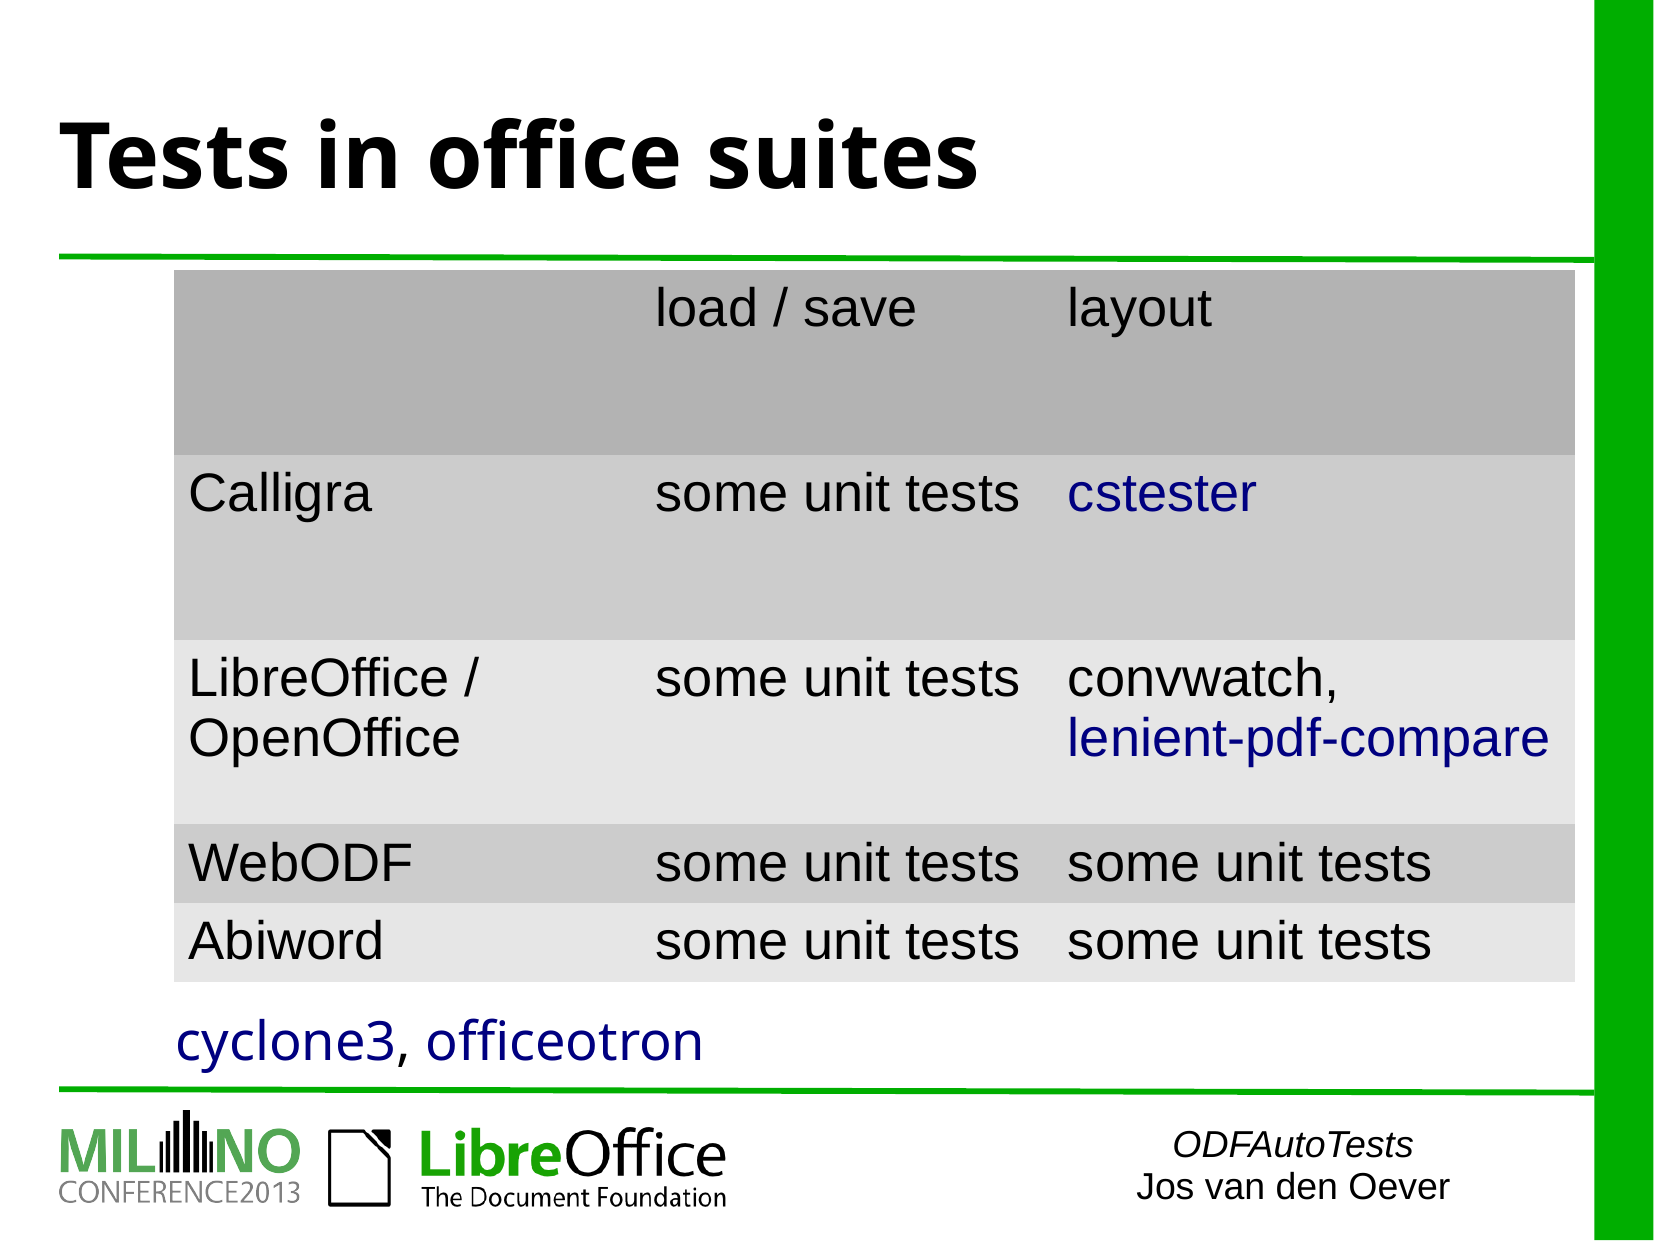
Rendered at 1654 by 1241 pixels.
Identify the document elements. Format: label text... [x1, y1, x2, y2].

table_header layout [1053, 270, 1575, 455]
table_cell WebODF [174, 824, 641, 903]
table_cell LibreOffice / OpenOffice [174, 640, 641, 824]
table_header [174, 270, 641, 455]
table_cell some unit tests [1053, 903, 1575, 982]
table_header load / save [641, 270, 1053, 455]
table_cell Calligra [174, 455, 641, 640]
table_cell some unit tests [641, 903, 1053, 982]
table_cell some unit tests [1053, 824, 1575, 903]
table_cell some unit tests [641, 824, 1053, 903]
picture [59, 1098, 756, 1241]
table_cell cstester [1053, 455, 1575, 640]
table_cell some unit tests [641, 455, 1053, 640]
table_cell some unit tests [641, 640, 1053, 824]
table_cell convwatch, lenient-pdf-compare [1053, 640, 1575, 824]
table_cell Abiword [174, 903, 641, 982]
list cyclone3, officeotron [86, 1002, 1576, 1098]
title Tests in office suites [59, 49, 1548, 257]
